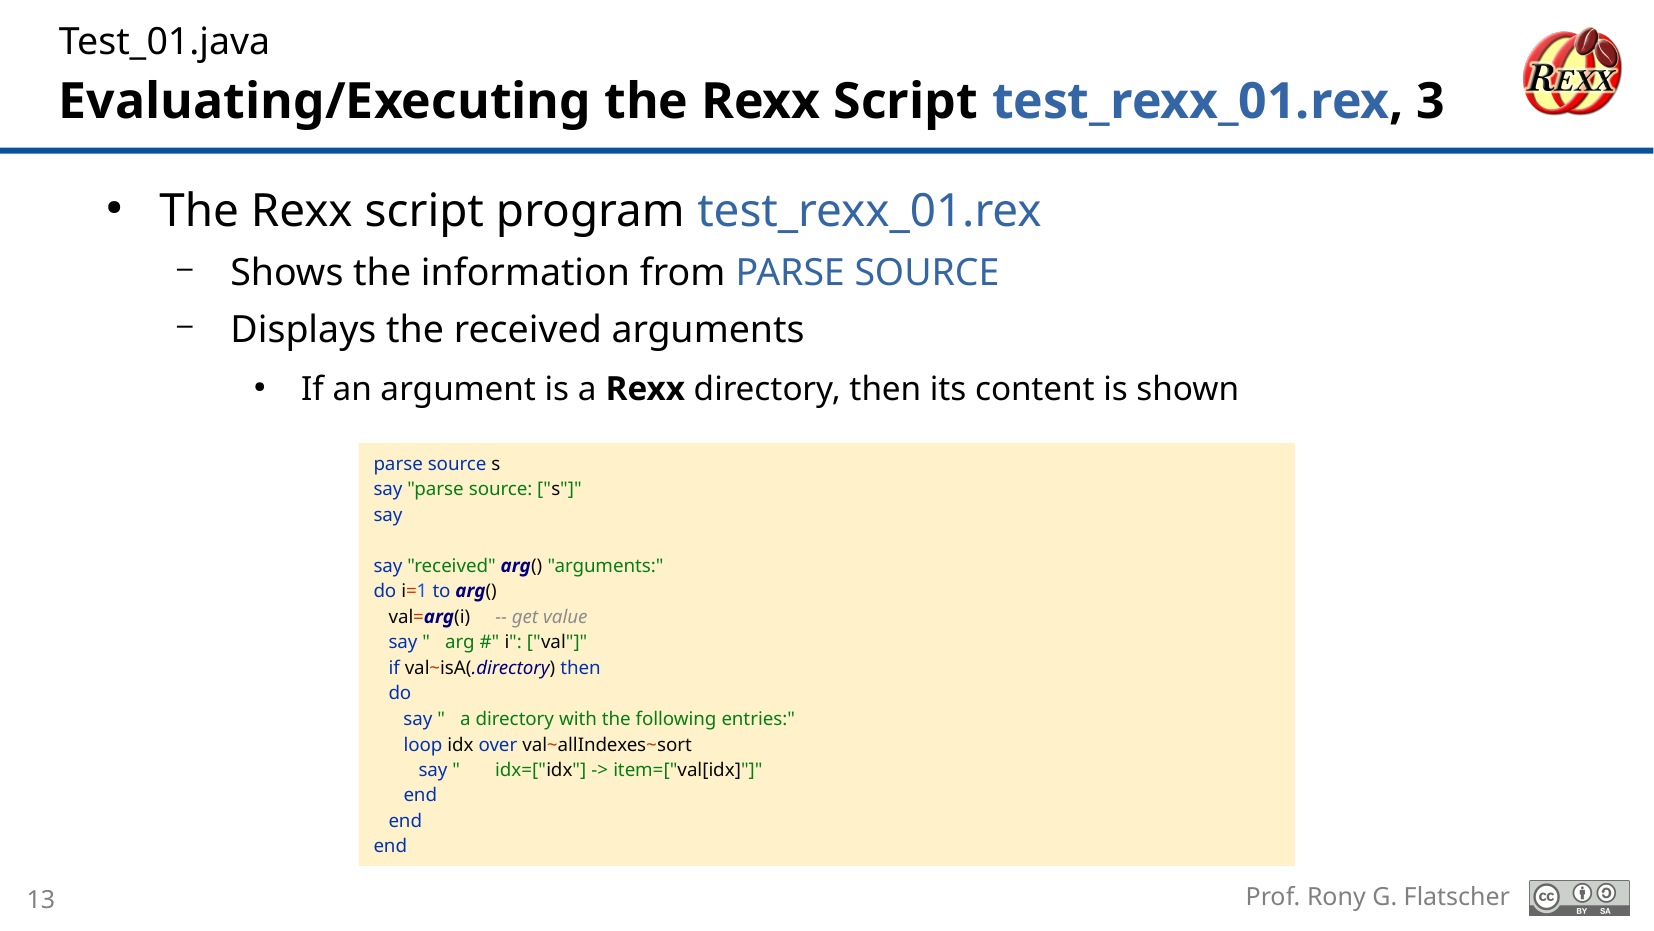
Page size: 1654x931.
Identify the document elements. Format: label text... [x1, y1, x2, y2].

title Test_01.java Evaluating/Executing the Rexx Script test_rexx_01.rex, 3 [0, 0, 1625, 148]
list The Rexx script program test_rexx_01.rex Shows the information from PARSE SOURCE Displays the received arguments If an argument is a Rexx directory, then its content is shown [88, 177, 1577, 857]
text_box parse source s say "parse source: ["s"]" say say "received" arg() "arguments:" do i=1 to arg() val=arg(i) -- get value say " arg #" i": ["val"]" if val~isA(.directory) then do say " a directory with the following entries:" loop idx over val~allIndexes~sort say " idx=["idx"] -> item=["val[idx]"]" end end end [358, 442, 1295, 850]
